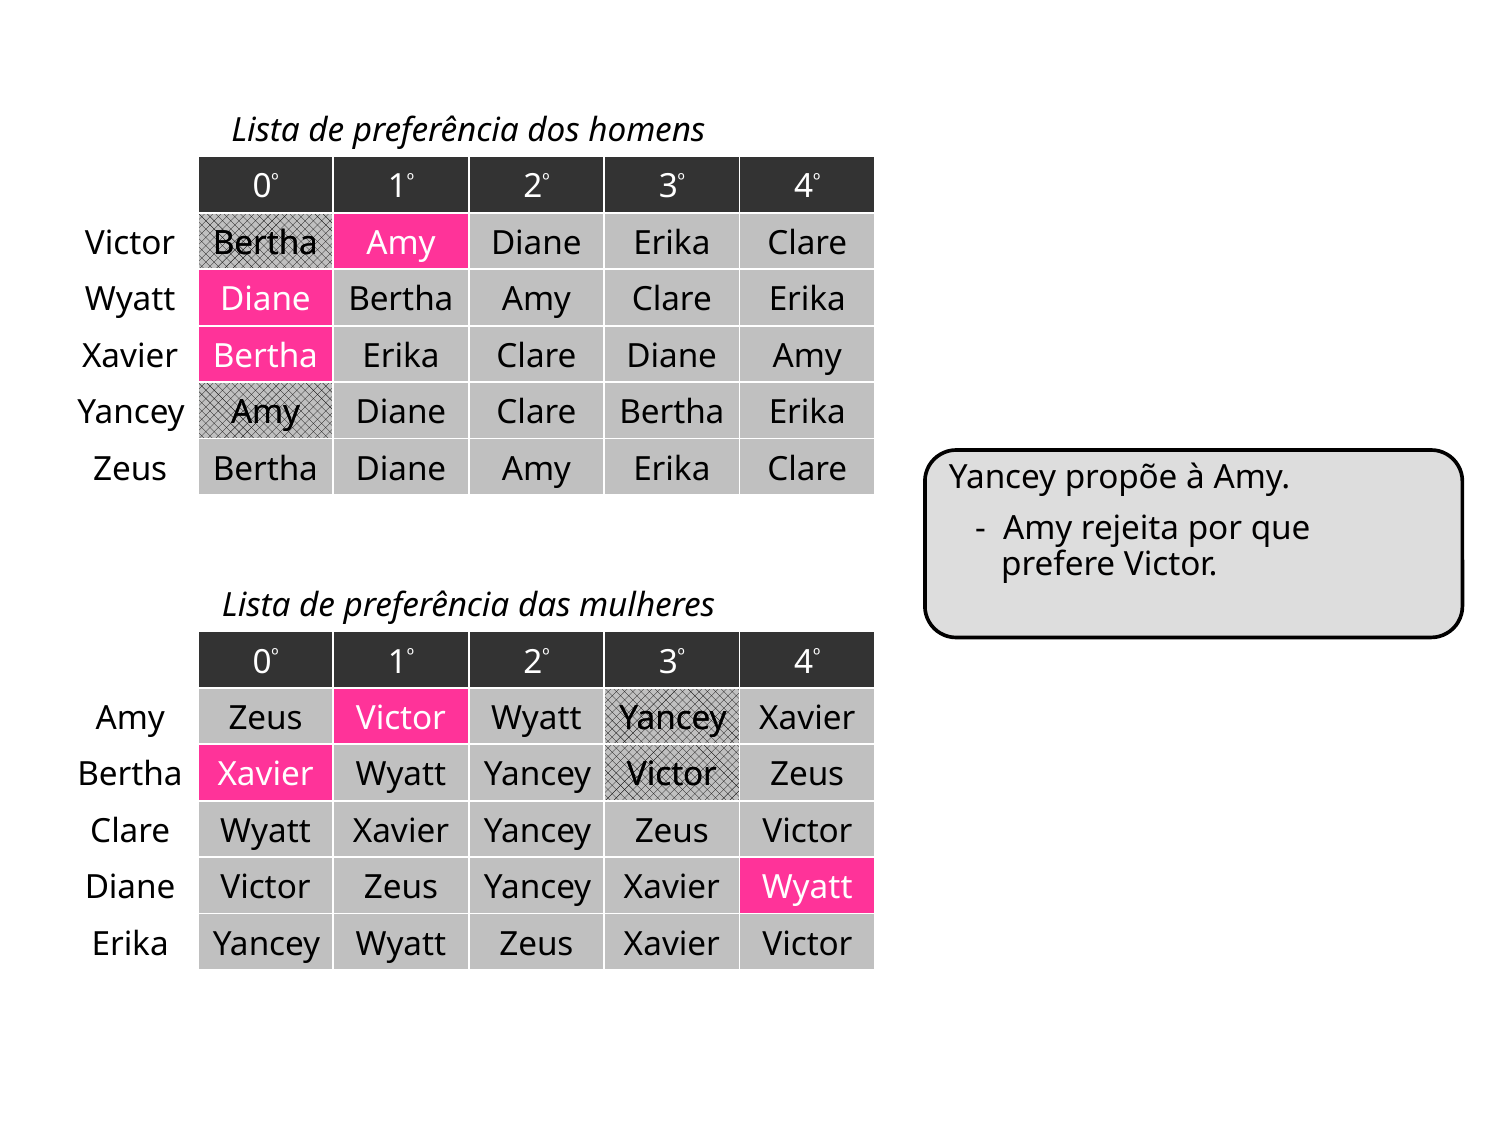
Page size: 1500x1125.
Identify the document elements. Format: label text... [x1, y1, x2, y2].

text_box Bertha [197, 212, 334, 270]
text_box Amy [334, 212, 469, 270]
text_box Victor [604, 744, 740, 801]
text_box Amy [197, 382, 334, 439]
text_box Xavier [197, 744, 334, 801]
text_box Victor [333, 687, 469, 745]
text_box Wyatt [739, 857, 875, 914]
text_box Diane [197, 270, 334, 325]
text_box Yancey [604, 687, 740, 744]
text_box Yancey propõe à Amy. - Amy rejeita por que prefere Victor. [924, 450, 1463, 638]
text_box Bertha [197, 325, 334, 382]
